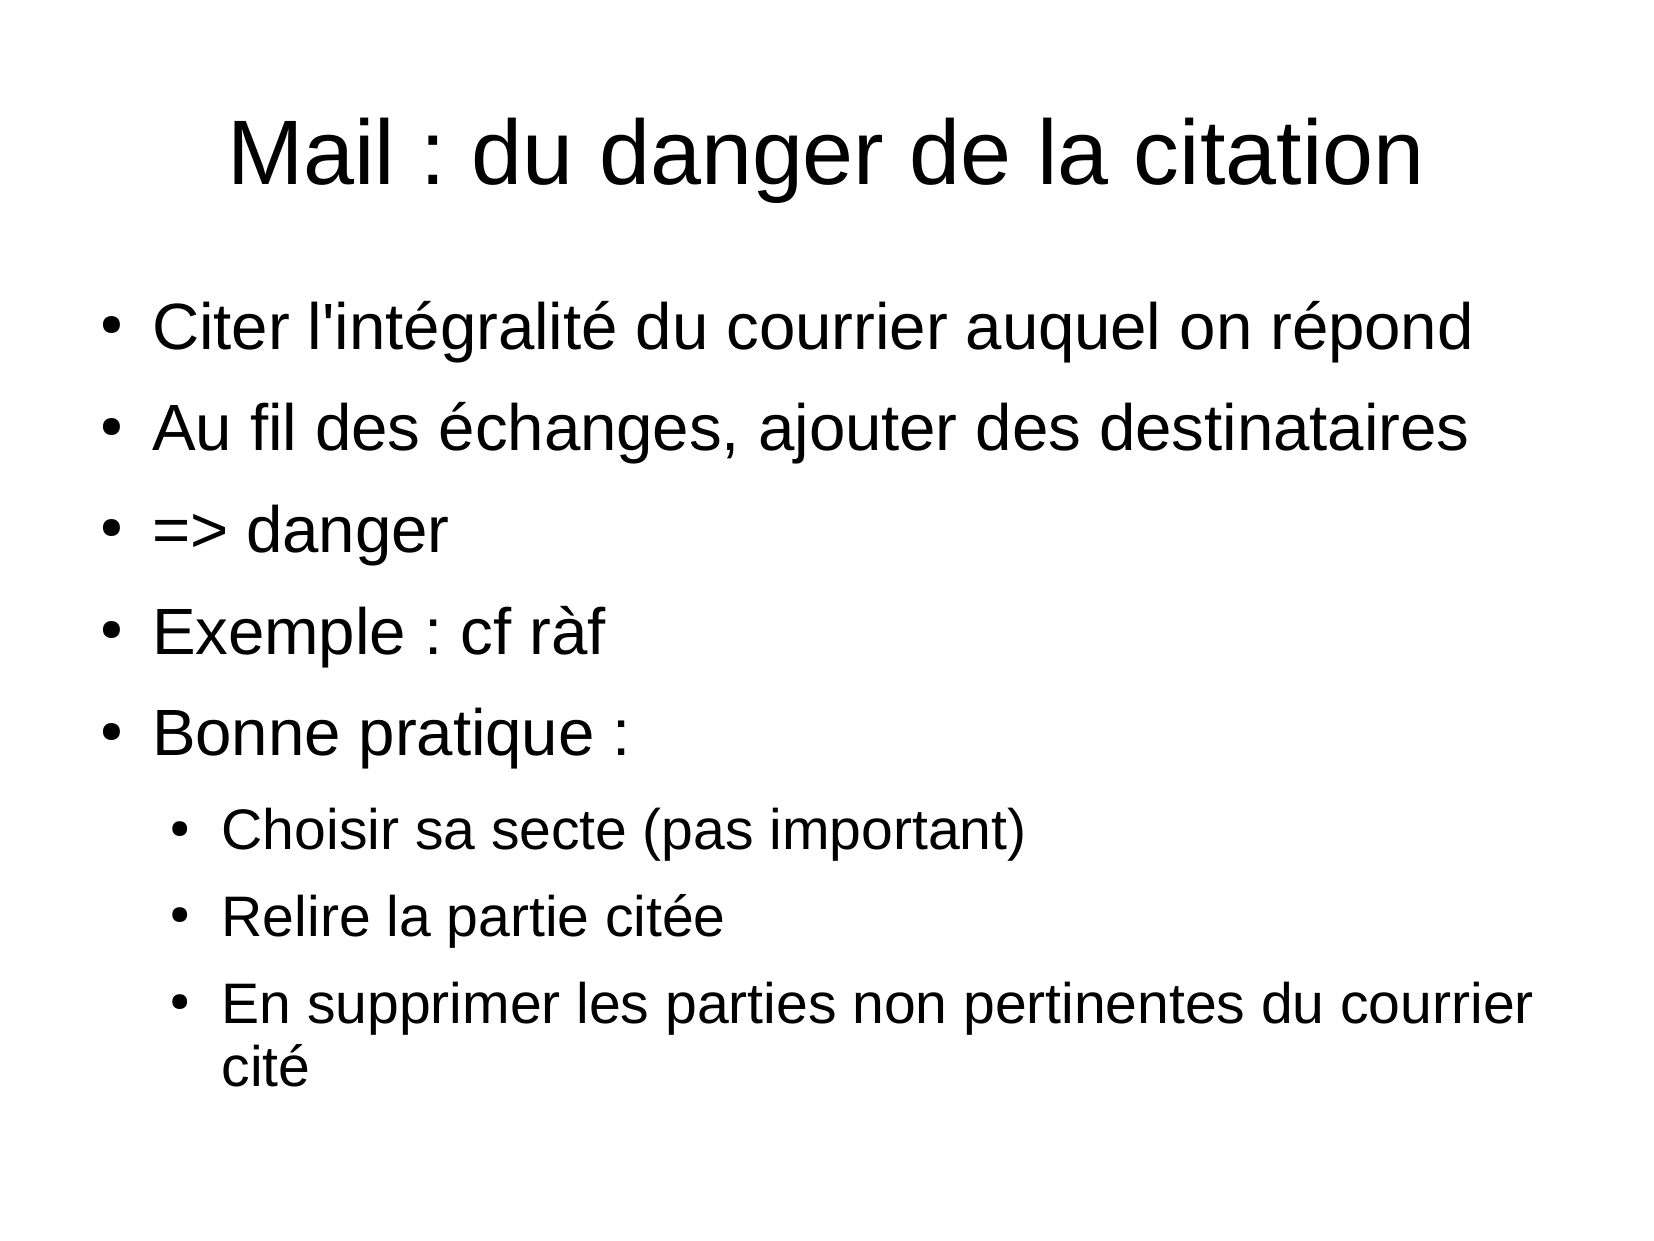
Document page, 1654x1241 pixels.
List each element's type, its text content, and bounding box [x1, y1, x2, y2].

list Citer l'intégralité du courrier auquel on répond Au fil des échanges, ajouter des destinataires => danger Exemple : cf ràf Bonne pratique : Choisir sa secte (pas important) Relire la partie citée En supprimer les parties non pertinentes du courrier cité [82, 290, 1571, 1109]
title Mail : du danger de la citation [82, 49, 1571, 257]
